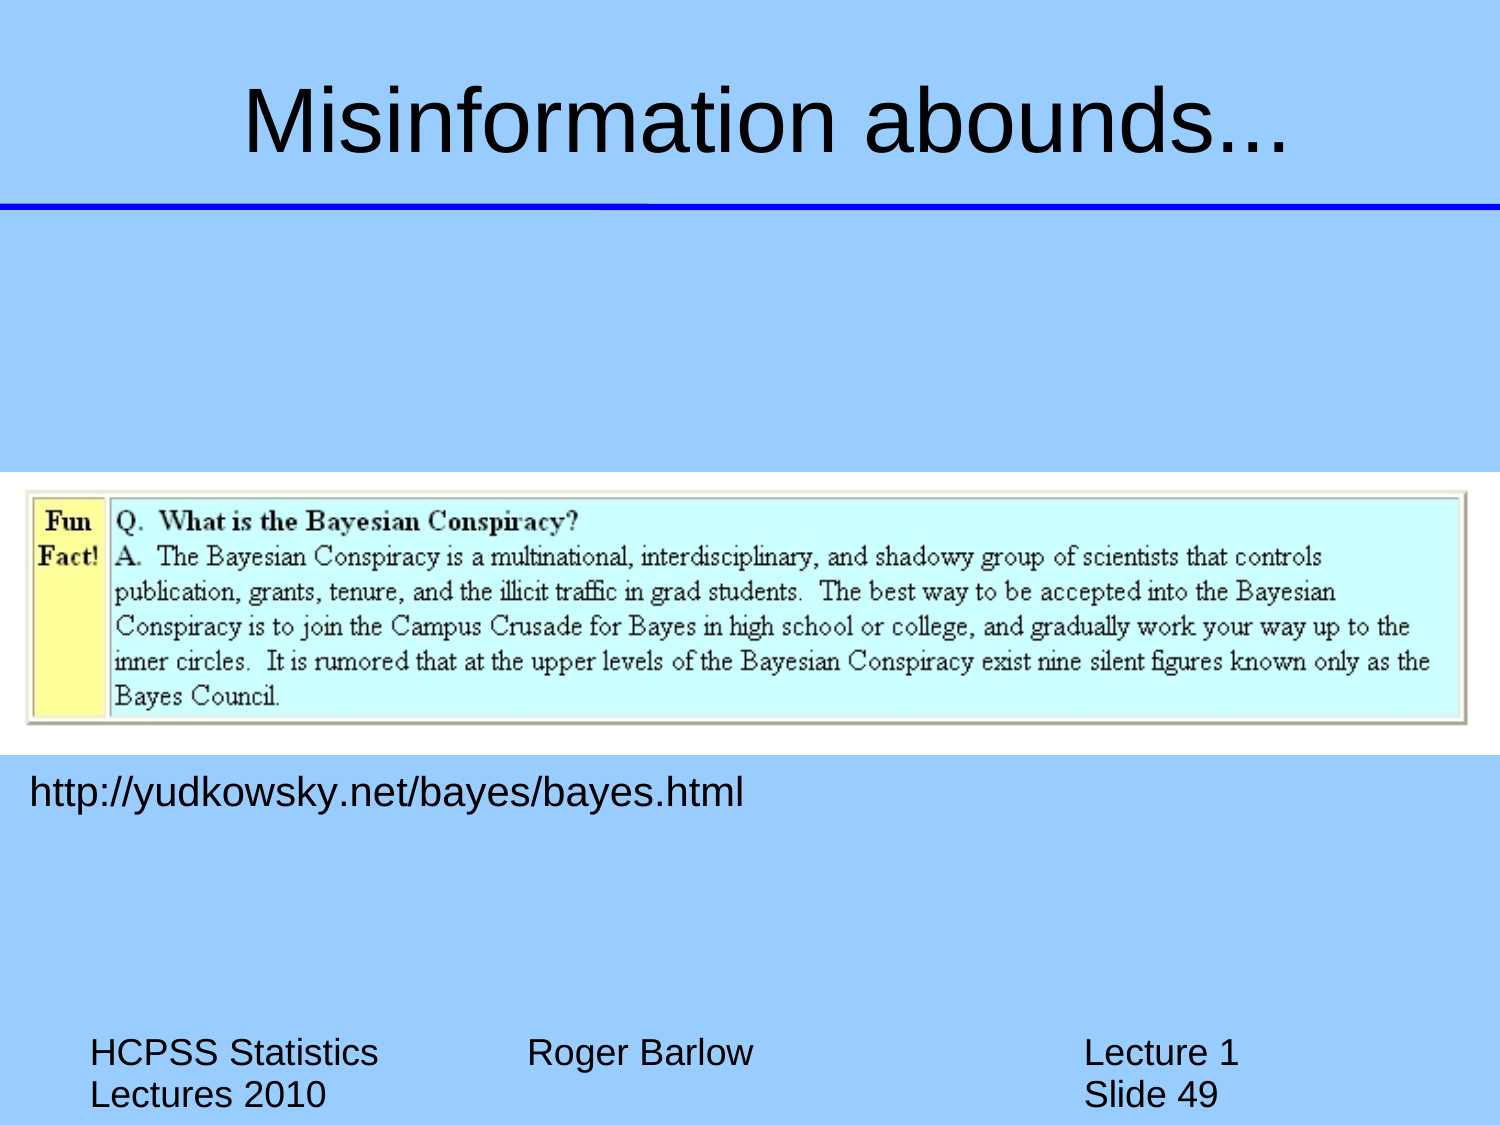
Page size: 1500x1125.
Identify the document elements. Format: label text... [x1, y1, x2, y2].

picture [0, 472, 1500, 755]
list http://yudkowsky.net/bayes/bayes.html [29, 766, 1380, 857]
title Misinformation abounds... [118, 59, 1418, 178]
